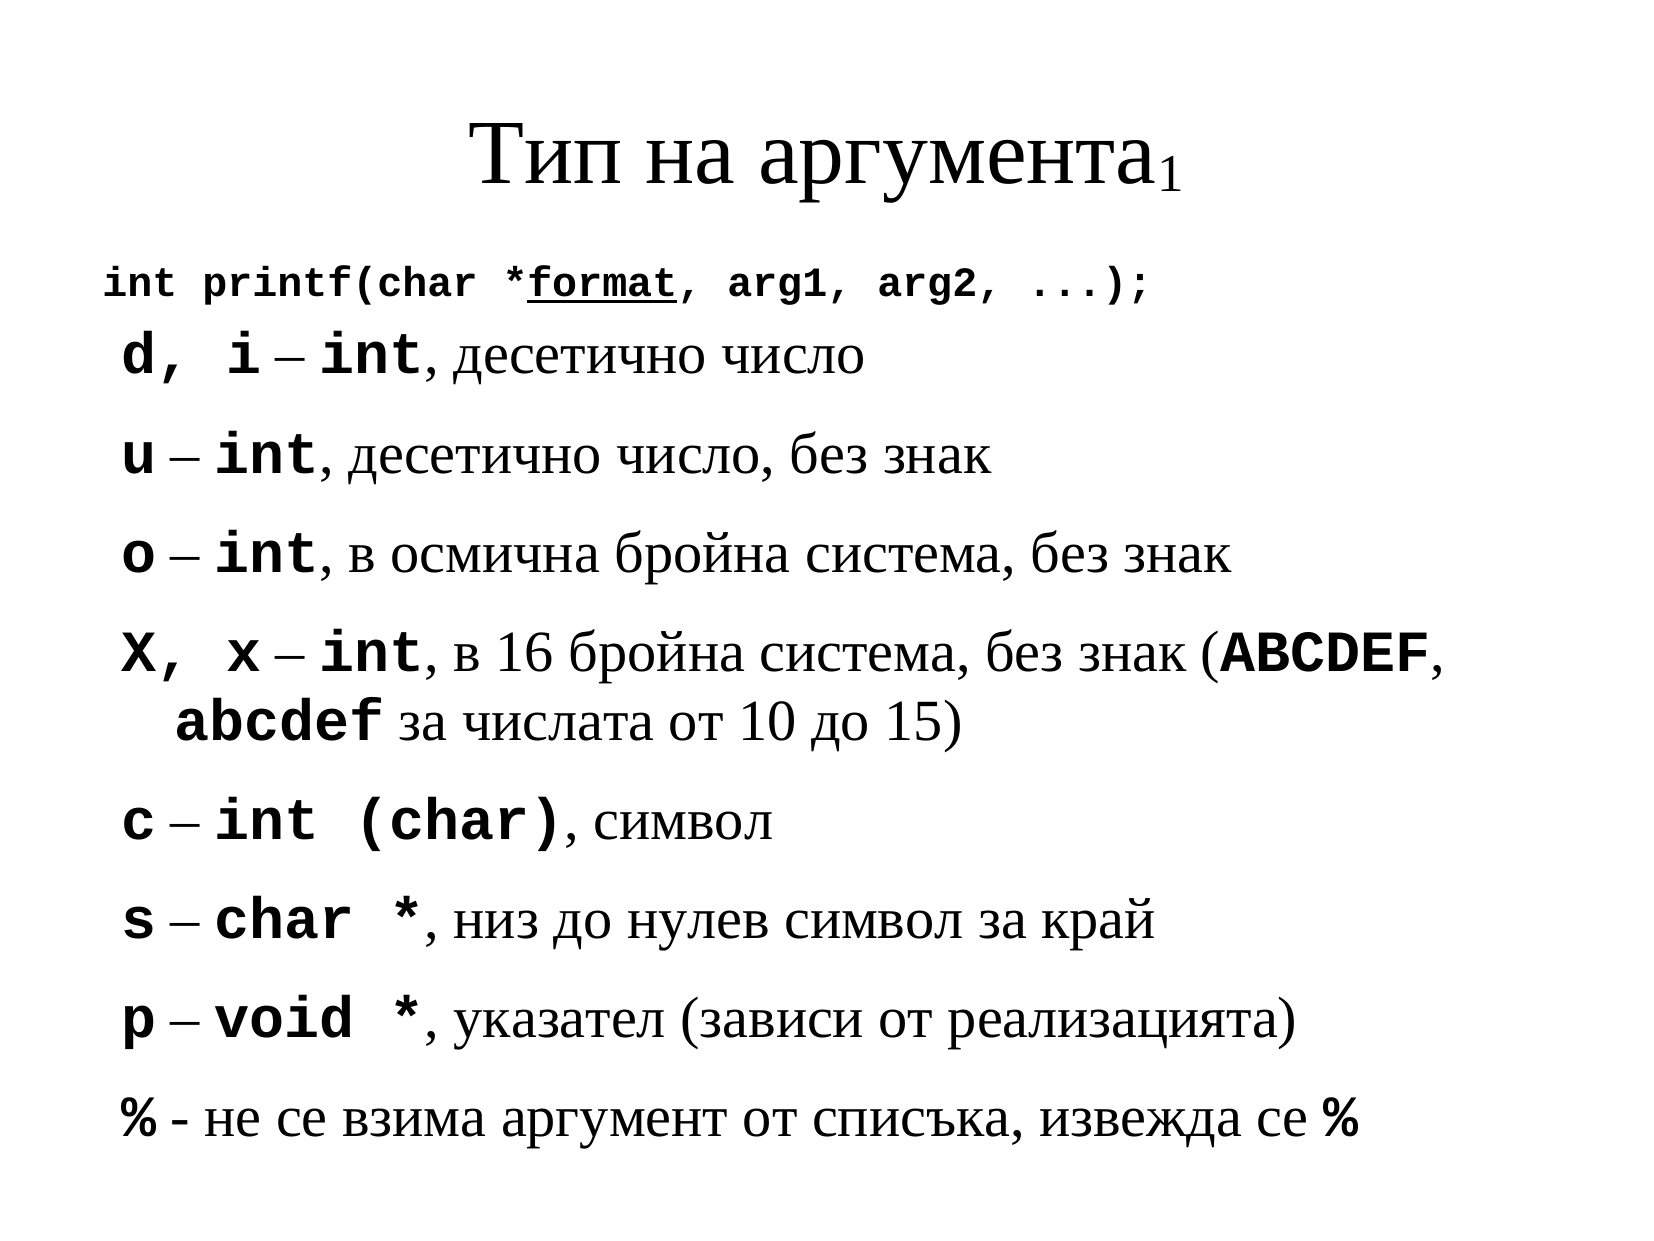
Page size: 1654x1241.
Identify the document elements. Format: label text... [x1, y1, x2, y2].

list d, i – int, десетично число u – int, десетично число, без знак o – int, в осмична бройна система, без знак X, x – int, в 16 бройна система, без знак (ABCDEF, abcdef за числата от 10 до 15) c – int (char), символ s – char *, низ до нулев символ за край p – void *, указател (зависи от реализацията) % - не се взима аргумент от списъка, извежда се % [103, 322, 1635, 1227]
text_box int printf(char *format, arg1, arg2, ...); [87, 254, 1523, 317]
title Тип на аргумента1 [82, 49, 1571, 257]
